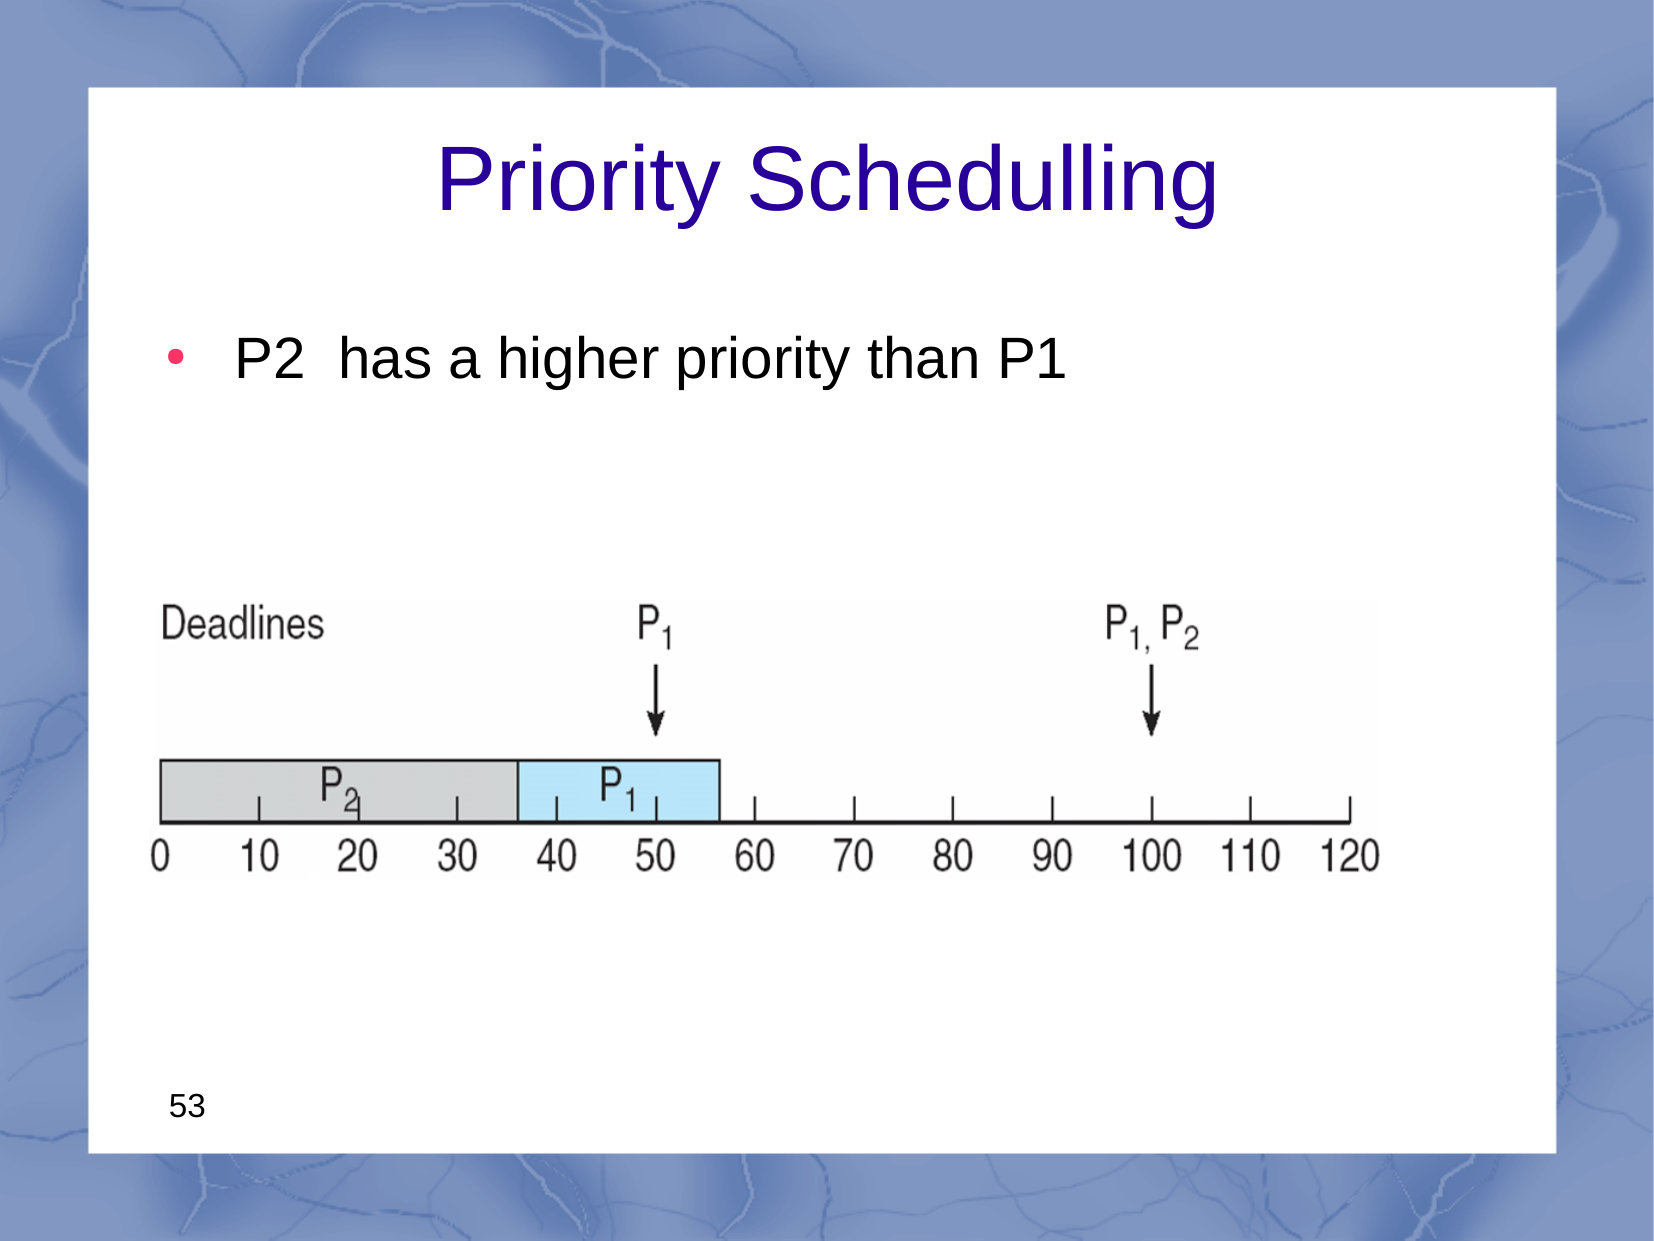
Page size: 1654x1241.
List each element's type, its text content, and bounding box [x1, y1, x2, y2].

title Priority Schedulling [120, 75, 1538, 283]
list P2 has a higher priority than P1 [147, 325, 1506, 1045]
picture [0, 0, 1654, 1241]
